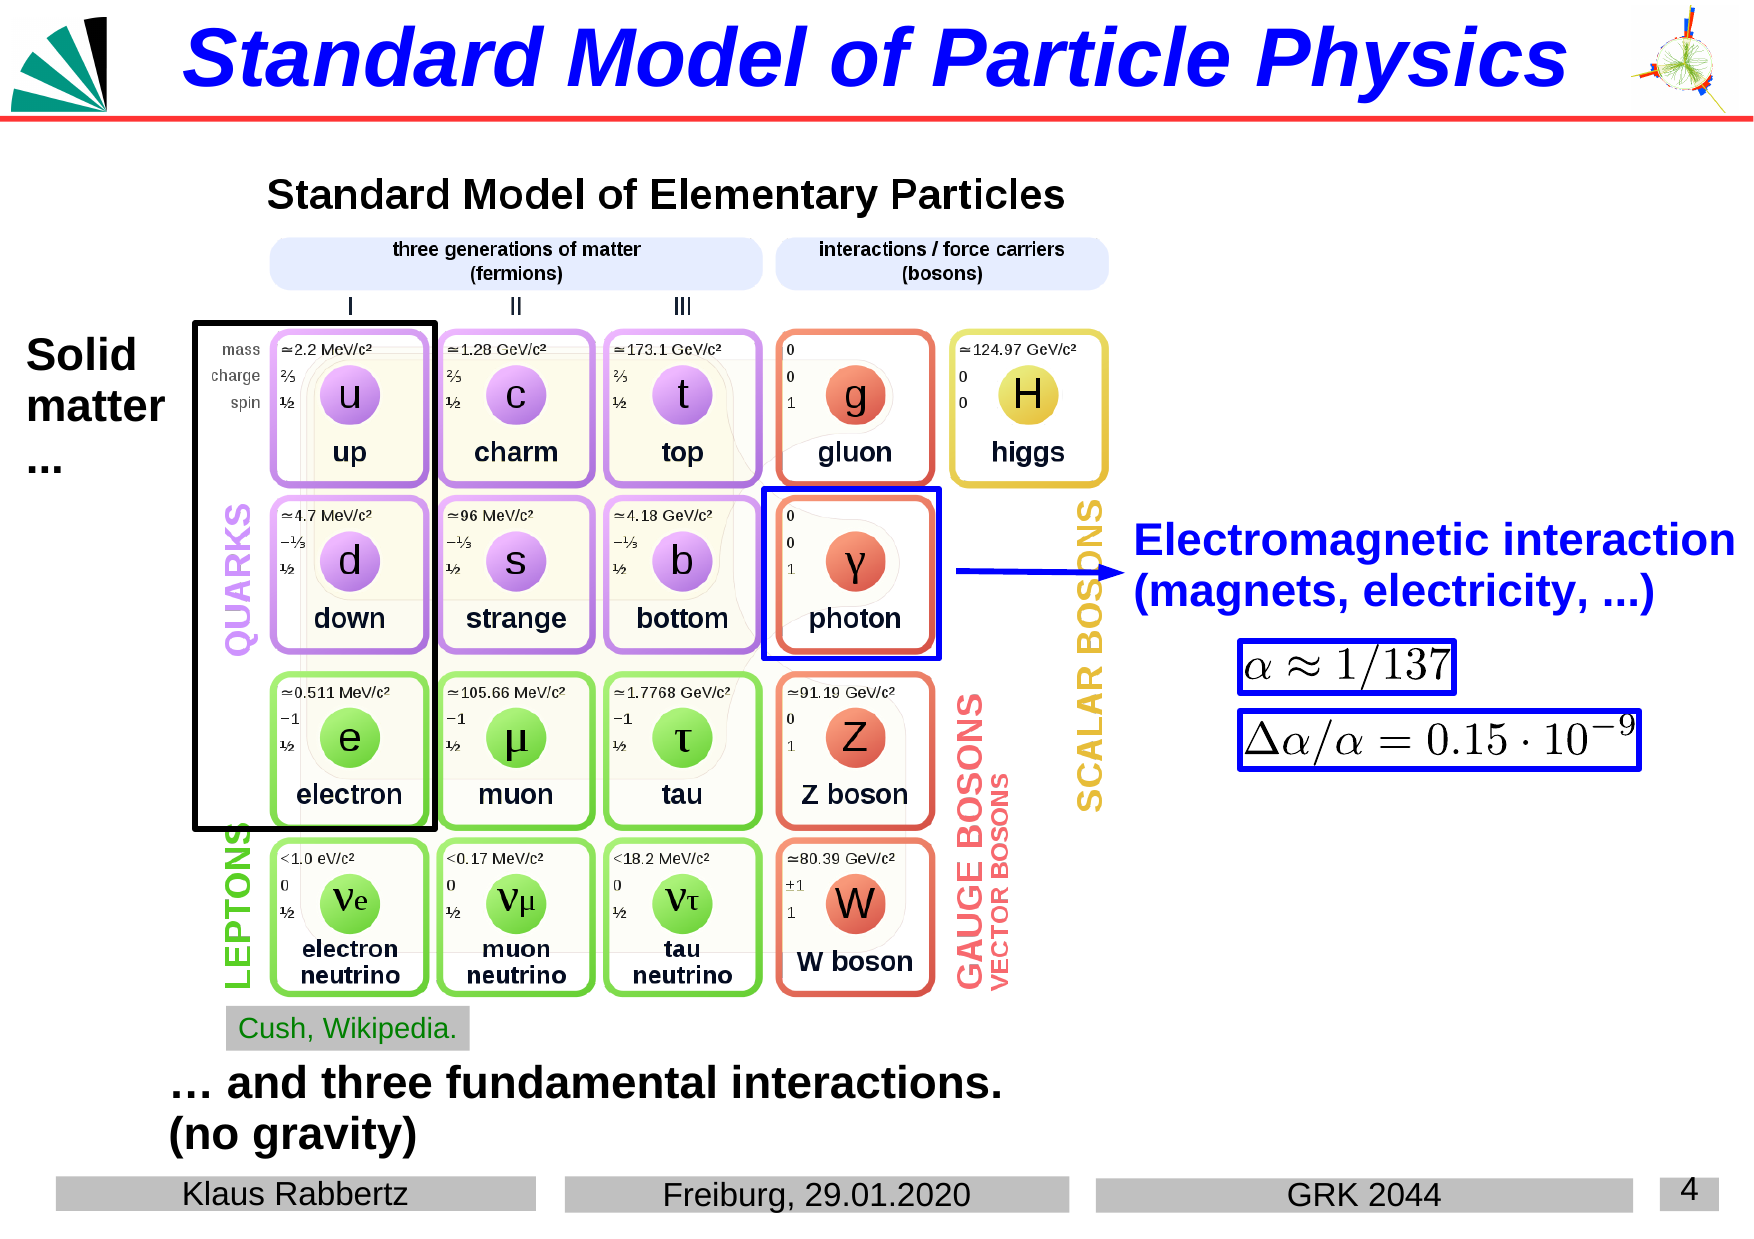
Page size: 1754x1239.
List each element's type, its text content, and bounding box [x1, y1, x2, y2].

picture [1631, 5, 1739, 113]
picture [11, 17, 107, 113]
picture [203, 145, 1128, 1030]
text_box Electromagnetic interaction (magnets, electricity, ...) [1121, 507, 1754, 623]
text_box Cush, Wikipedia. [226, 1005, 470, 1051]
picture [1243, 644, 1452, 691]
picture [203, 326, 432, 826]
picture [1242, 713, 1637, 766]
text_box Solid matter ... [13, 323, 178, 489]
text_box … and three fundamental interactions. (no gravity) [156, 1050, 1016, 1166]
title Standard Model of Particle Physics [124, 0, 1630, 116]
